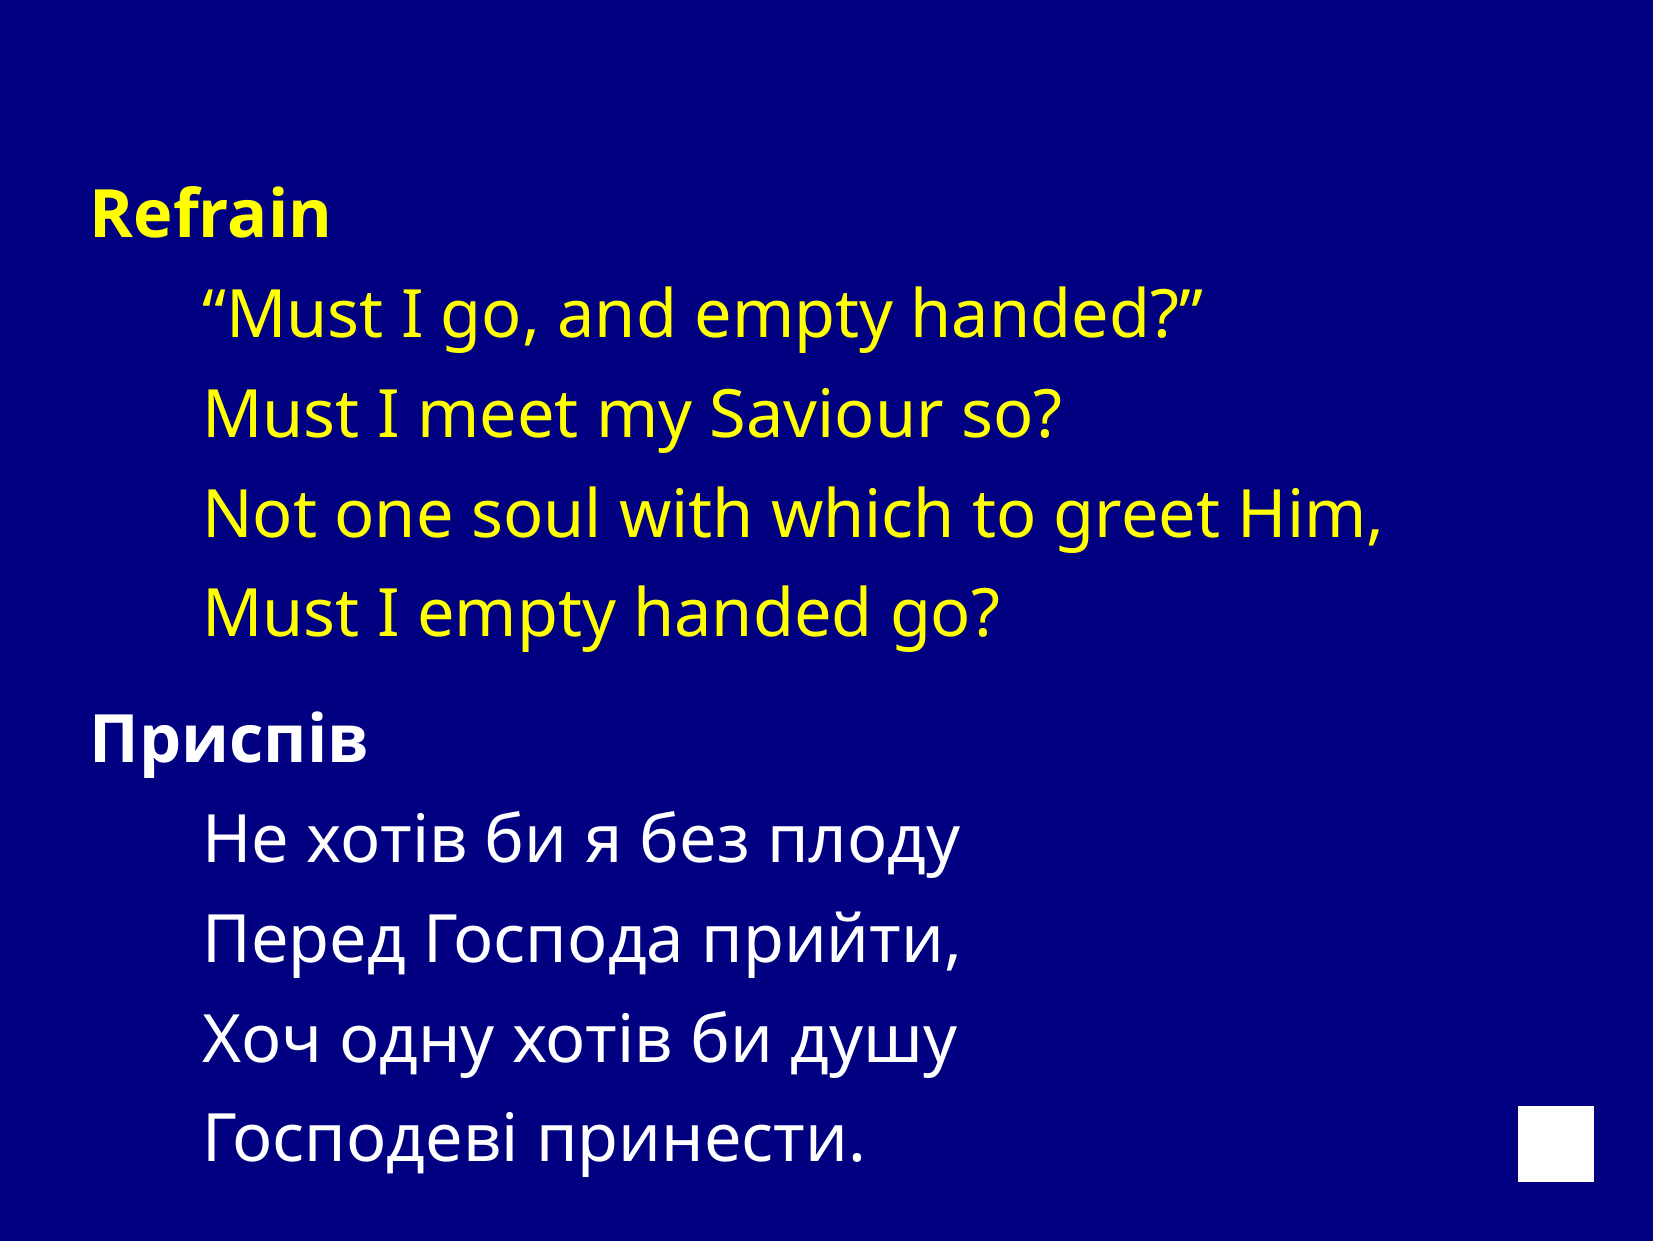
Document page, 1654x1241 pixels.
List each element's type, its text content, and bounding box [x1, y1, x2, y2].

text_box Приспів Не хотів би я без плоду Перед Господа прийти, Хоч одну хотів би душу Господеві принести. [75, 675, 1576, 1163]
text_box Refrain “Must I go, and empty handed?” Must I meet my Saviour so? Not one soul with which to greet Him, Must I empty handed go? [75, 150, 1576, 638]
text_box [1518, 1106, 1594, 1182]
